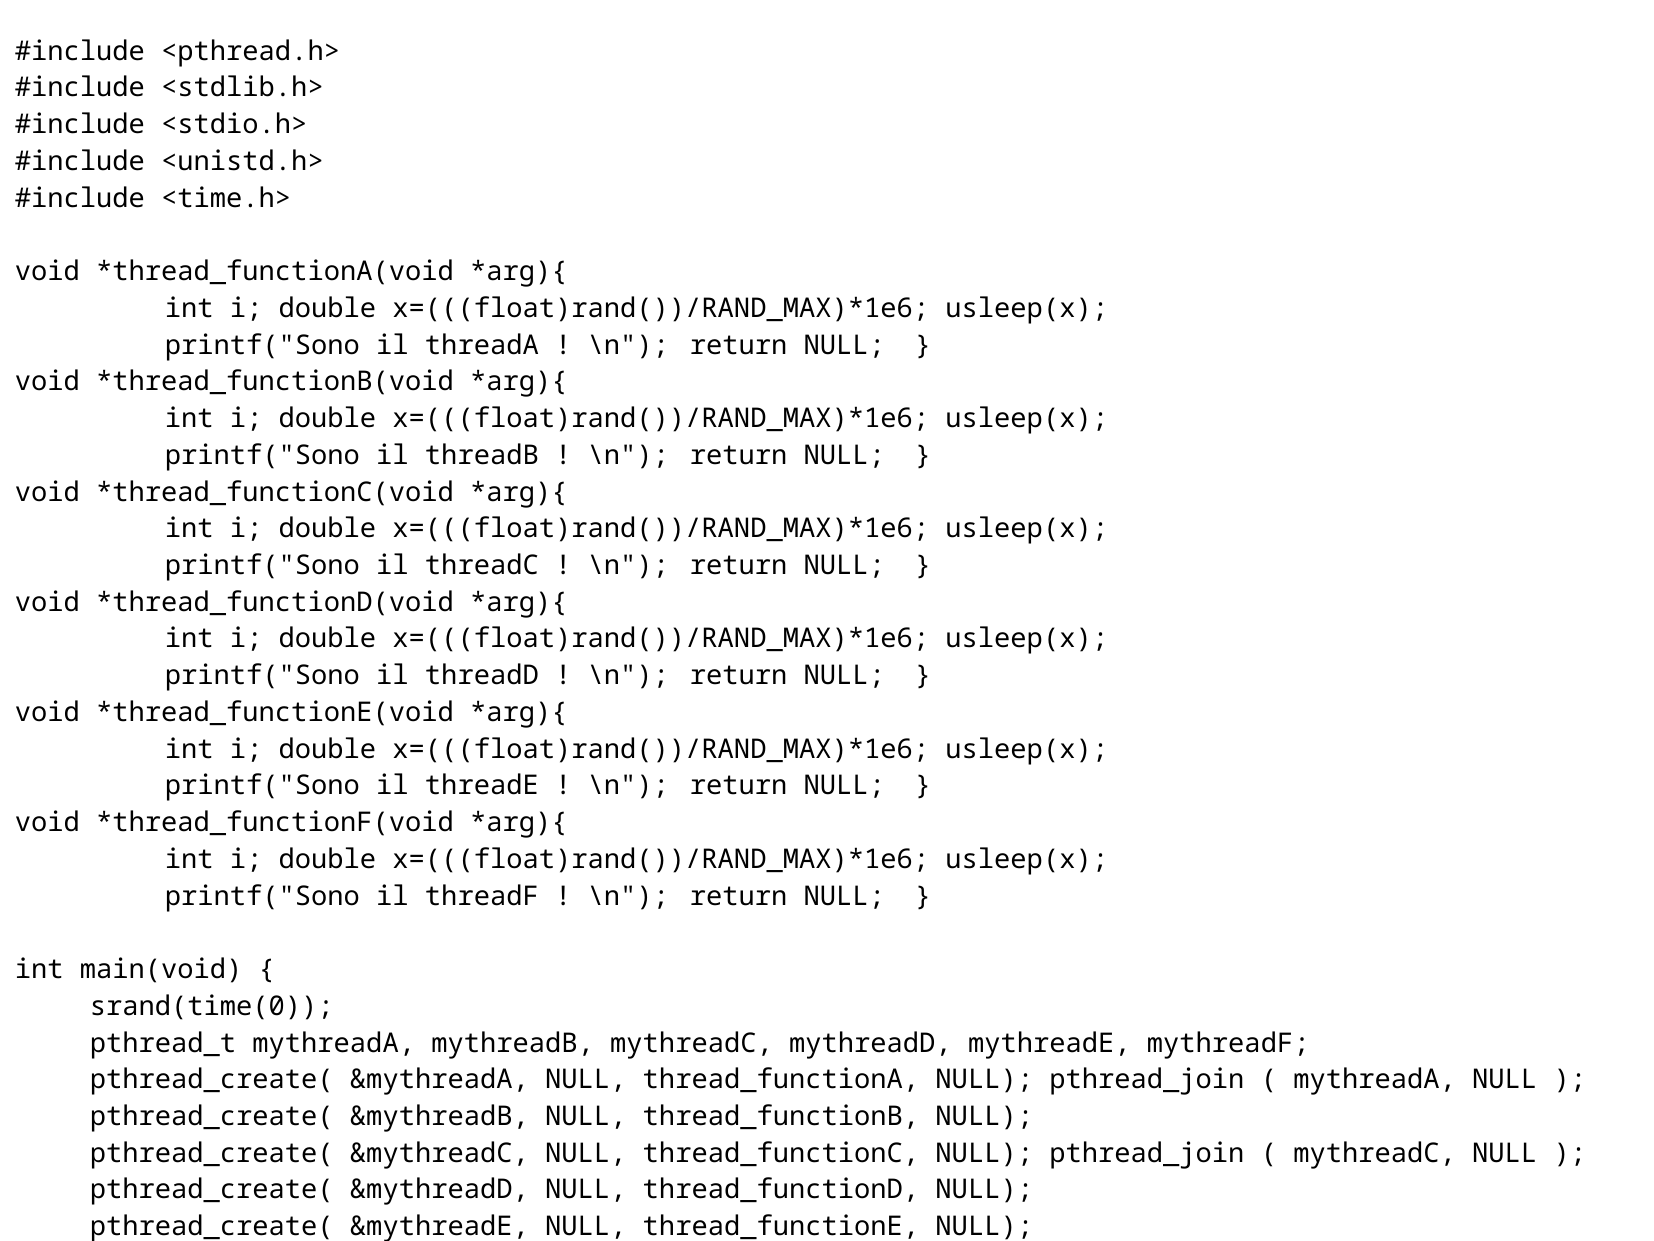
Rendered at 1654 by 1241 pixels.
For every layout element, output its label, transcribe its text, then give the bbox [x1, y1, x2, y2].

text_box #include <pthread.h> #include <stdlib.h> #include <stdio.h> #include <unistd.h> #include <time.h> void *thread_functionA(void *arg){ int i; double x=(((float)rand())/RAND_MAX)*1e6; usleep(x); printf("Sono il threadA ! \n"); return NULL; } void *thread_functionB(void *arg){ int i; double x=(((float)rand())/RAND_MAX)*1e6; usleep(x); printf("Sono il threadB ! \n"); return NULL; } void *thread_functionC(void *arg){ int i; double x=(((float)rand())/RAND_MAX)*1e6; usleep(x); printf("Sono il threadC ! \n"); return NULL; } void *thread_functionD(void *arg){ int i; double x=(((float)rand())/RAND_MAX)*1e6; usleep(x); printf("Sono il threadD ! \n"); return NULL; } void *thread_functionE(void *arg){ int i; double x=(((float)rand())/RAND_MAX)*1e6; usleep(x); printf("Sono il threadE ! \n"); return NULL; } void *thread_functionF(void *arg){ int i; double x=(((float)rand())/RAND_MAX)*1e6; usleep(x); printf("Sono il threadF ! \n"); return NULL; } int main(void) { srand(time(0)); pthread_t mythreadA, mythreadB, mythreadC, mythreadD, mythreadE, mythreadF; pthread_create( &mythreadA, NULL, thread_functionA, NULL); pthread_join ( mythreadA, NULL ); pthread_create( &mythreadB, NULL, thread_functionB, NULL); pthread_create( &mythreadC, NULL, thread_functionC, NULL); pthread_join ( mythreadC, NULL ); pthread_create( &mythreadD, NULL, thread_functionD, NULL); pthread_create( &mythreadE, NULL, thread_functionE, NULL); pthread_join(mythreadB,NULL);pthread_join(mythreadD,NULL); pthread_join ( mythreadE, NULL ); pthread_create( &mythreadF, NULL, thread_functionF, NULL); pthread_join ( mythreadF, NULL ); exit(0); } [0, 24, 1654, 1206]
